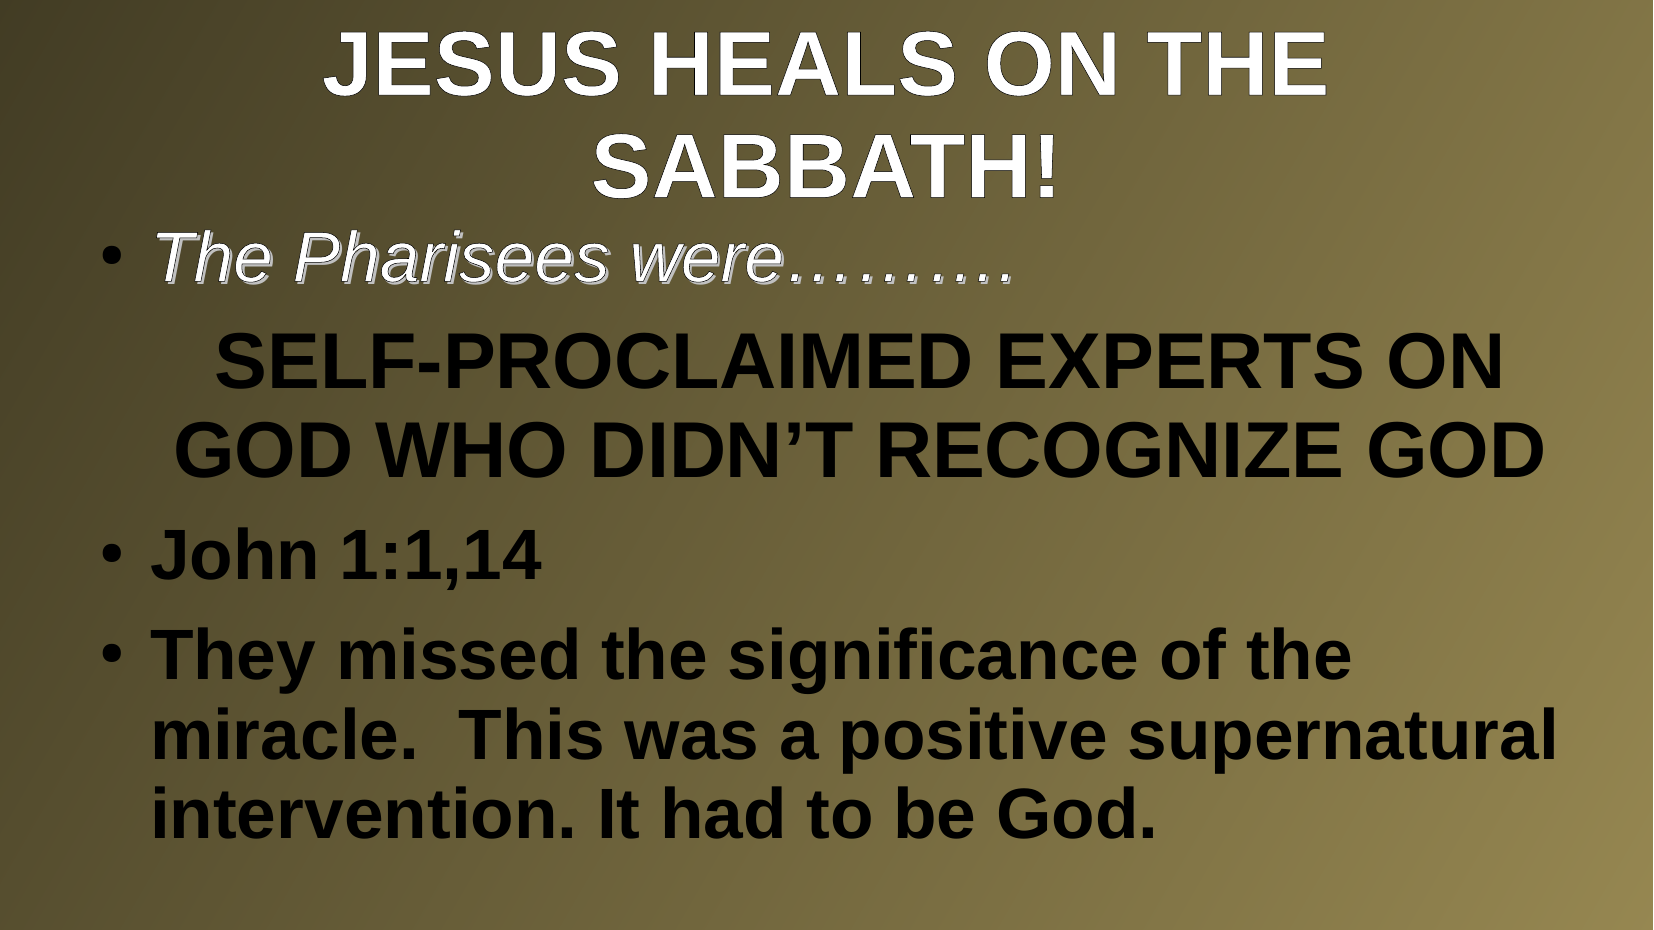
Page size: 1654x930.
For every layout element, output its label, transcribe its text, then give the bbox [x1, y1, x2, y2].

title JESUS HEALS ON THE SABBATH! [82, 12, 1571, 216]
list The Pharisees were………. SELF-PROCLAIMED EXPERTS ON GOD WHO DIDN’T RECOGNIZE GOD John 1:1,14 They missed the significance of the miracle. This was a positive supernatural intervention. It had to be God. [82, 216, 1571, 930]
